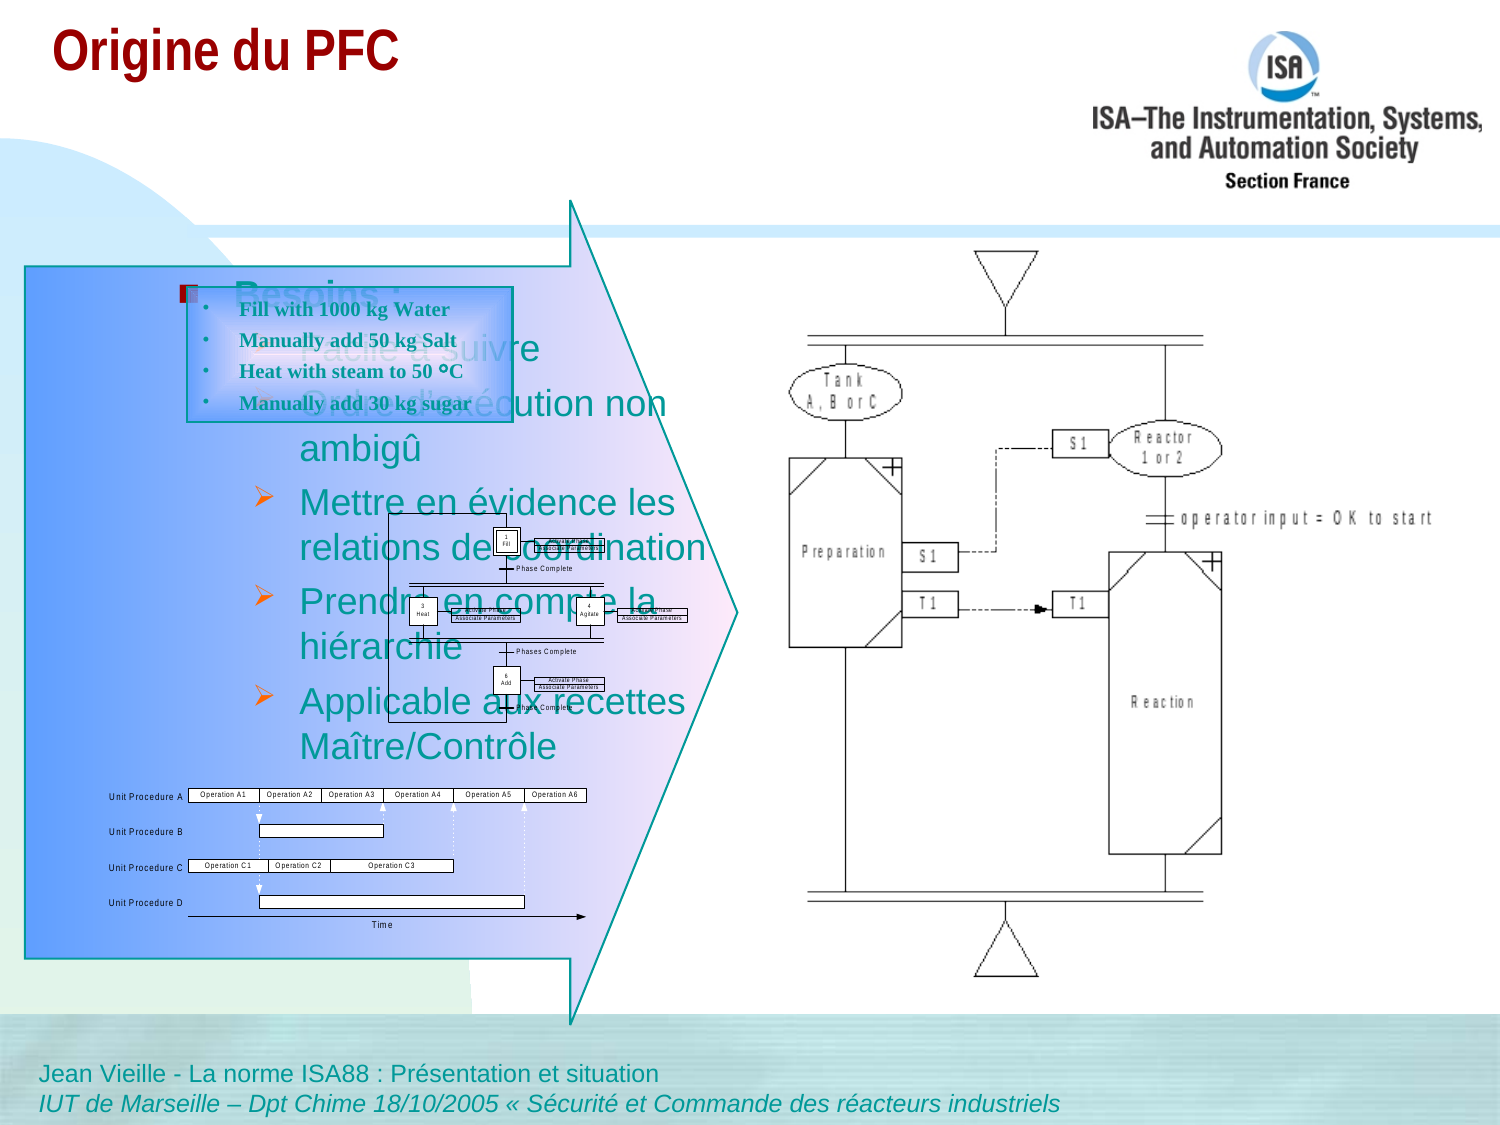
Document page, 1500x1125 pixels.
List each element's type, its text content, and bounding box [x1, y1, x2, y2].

chart [99, 774, 588, 938]
text_box [570, 1000, 581, 1026]
picture [0, 1014, 1500, 1125]
chart [762, 224, 1450, 1012]
text_box [24, 266, 162, 959]
title Origine du PFC [37, 12, 1088, 201]
chart [387, 512, 688, 723]
list Besoins : Facile à suivre Ordre d’exécution non ambigû Mettre en évidence les relations de coordination Prendre en compte la hiérarchie Applicable aux recettes Maître/Contrôle [162, 262, 738, 1000]
text_box [570, 201, 596, 262]
picture [1092, 31, 1483, 194]
text_box Fill with 1000 kg Water Manually add 50 kg Salt Heat with steam to 50 C Manually add 30 kg sugar [187, 287, 513, 423]
